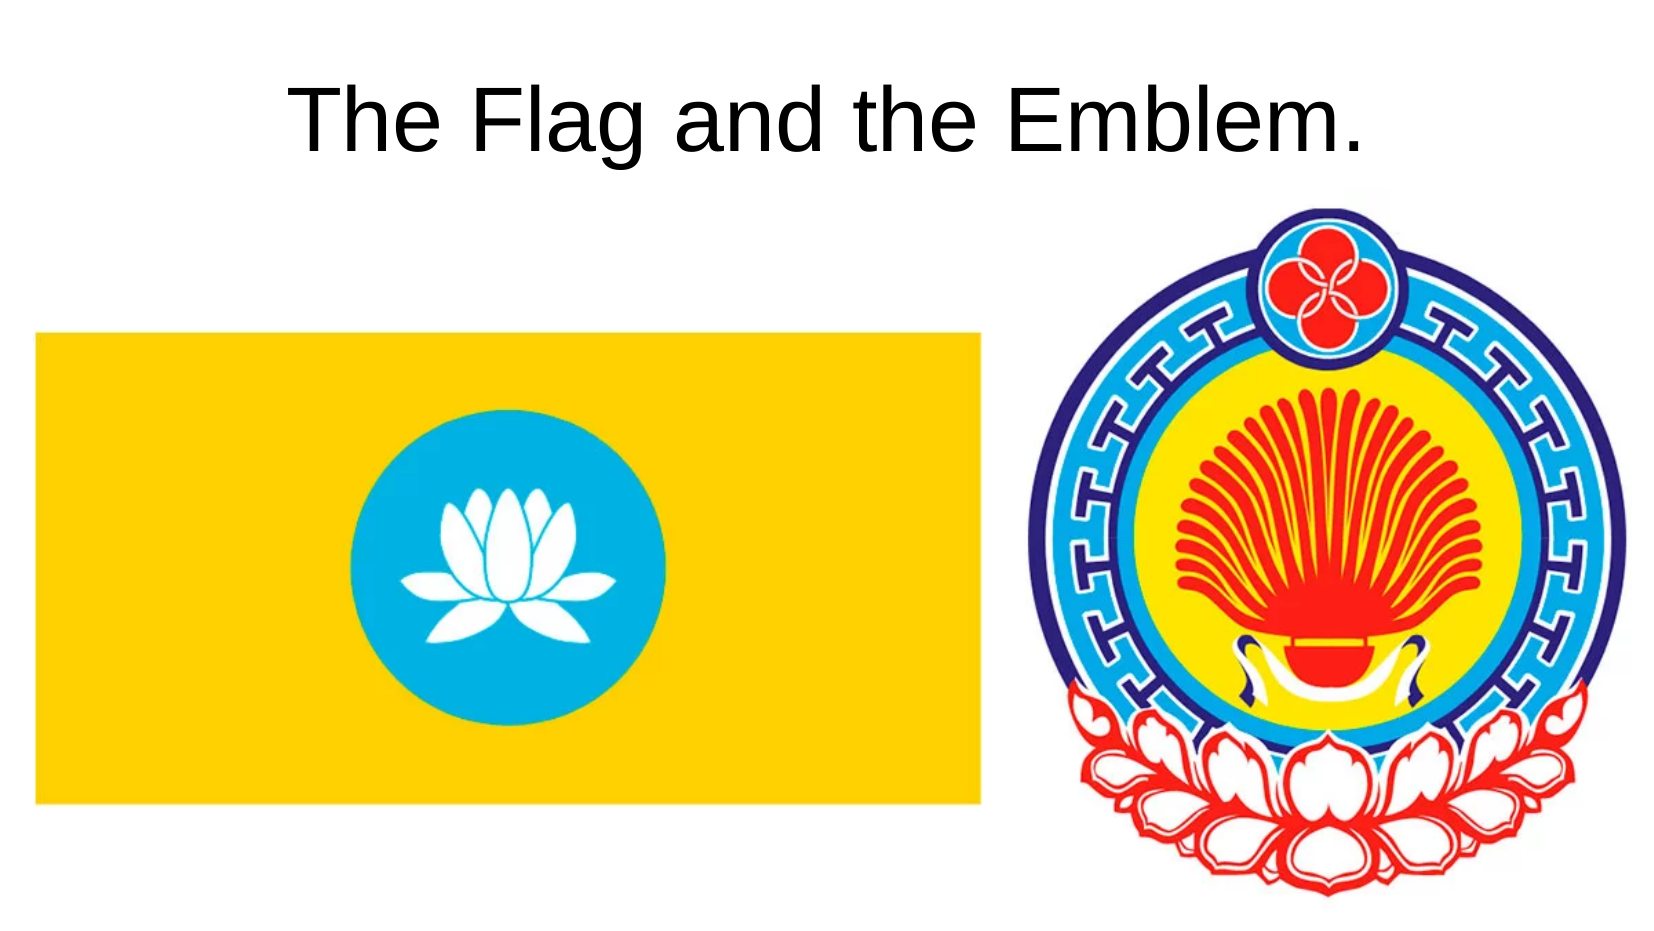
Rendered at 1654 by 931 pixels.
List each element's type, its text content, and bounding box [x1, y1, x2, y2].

title The Flag and the Emblem. [82, 37, 1571, 188]
picture [0, 189, 1654, 931]
